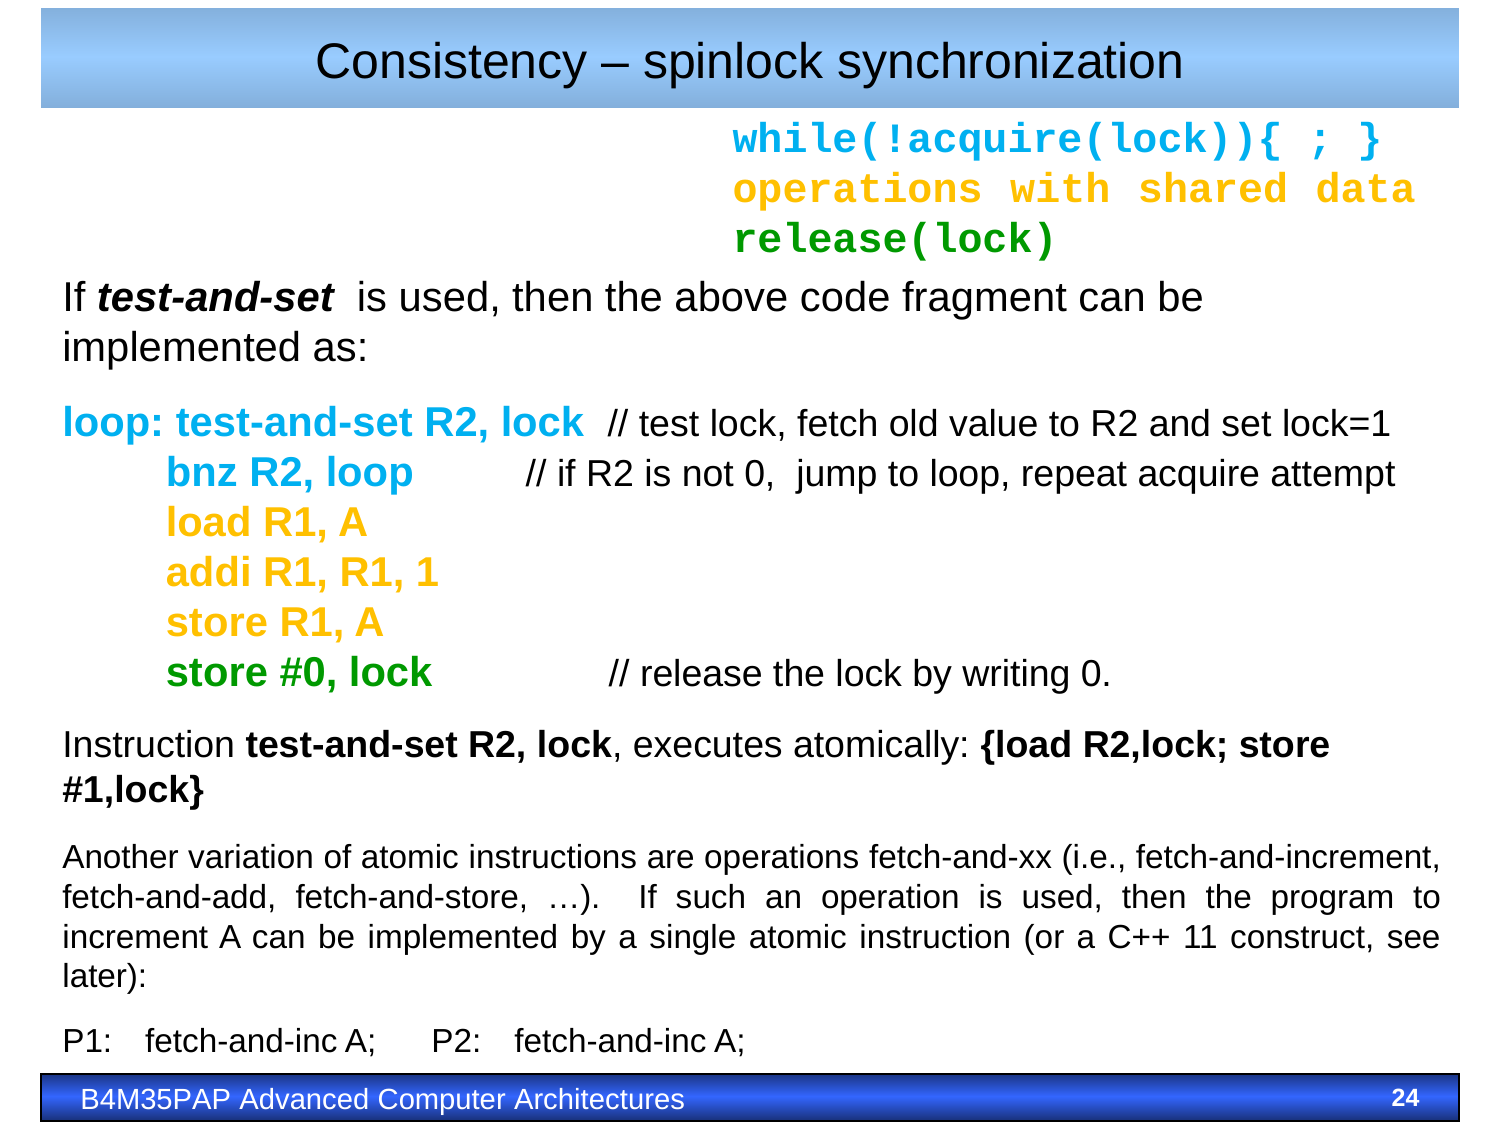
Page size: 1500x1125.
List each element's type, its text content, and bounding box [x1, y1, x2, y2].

text_box while(!acquire(lock)){ ; } operations with shared data release(lock) [642, 108, 1458, 269]
title Consistency – spinlock synchronization [41, 8, 1459, 108]
text_box If test-and-set is used, then the above code fragment can be implemented as: loop: test-and-set R2, lock // test lock, fetch old value to R2 and set lock=1 bnz R2, loop // if R2 is not 0, jump to loop, repeat acquire attempt load R1, A addi R1, R1, 1 store R1, A store #0, lock // release the lock by writing 0. Instruction test-and-set R2, lock, executes atomically: {load R2,lock; store #1,lock} Another variation of atomic instructions are operations fetch-and-xx (i.e., fetch-and-increment, fetch-and-add, fetch-and-store, …). If such an operation is used, then the program to increment A can be implemented by a single atomic instruction (or a C++ 11 construct, see later): P1: fetch-and-inc A; P2: fetch-and-inc A; [47, 112, 1458, 1067]
